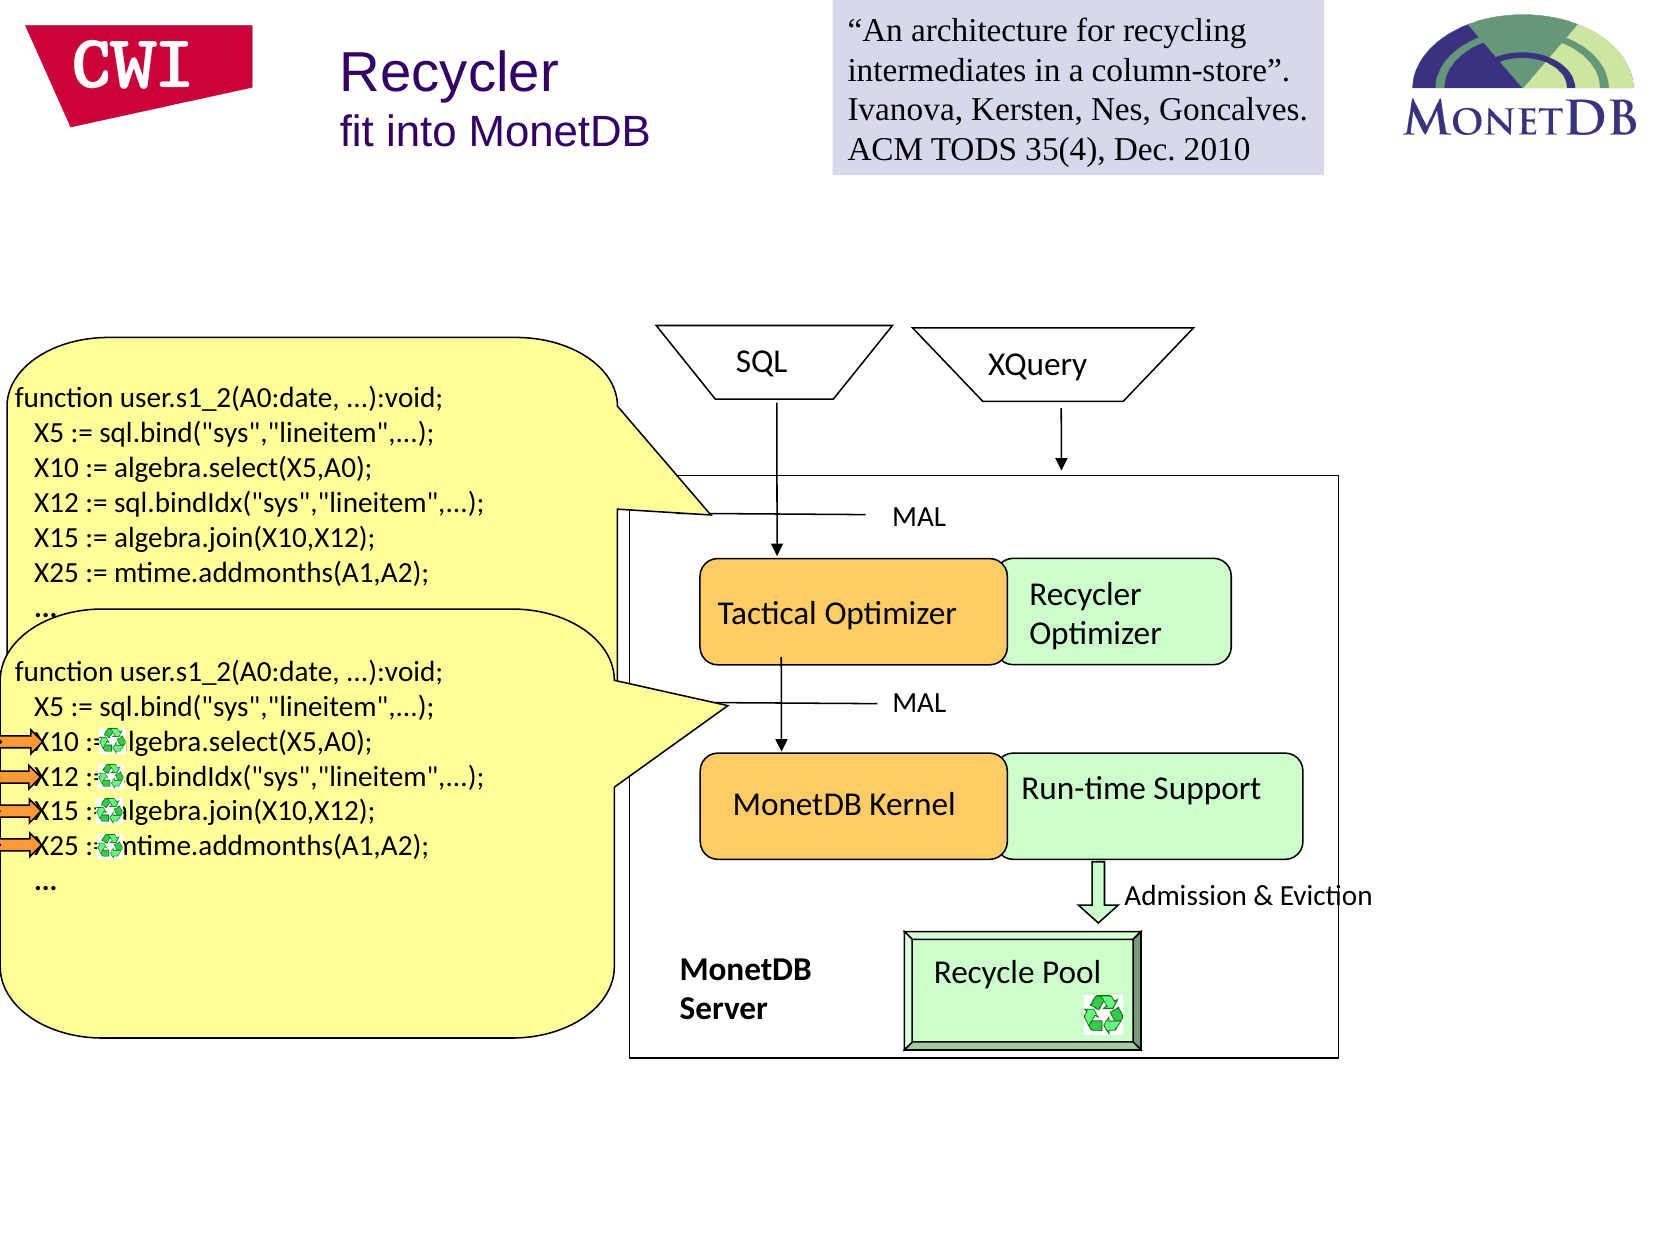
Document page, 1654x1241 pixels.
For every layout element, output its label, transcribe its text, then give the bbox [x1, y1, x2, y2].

text_box triple store [904, 931, 913, 1050]
text_box Admission & Eviction [1109, 868, 1501, 920]
text_box [700, 753, 1303, 860]
picture [1403, 14, 1636, 135]
text_box [653, 447, 711, 515]
picture [0, 0, 278, 150]
text_box [21, 337, 604, 371]
text_box “An architecture for recycling intermediates in a column-store”. Ivanova, Kersten, Nes, Goncalves. ACM TODS 35(4), Dec. 2010 [832, 0, 1324, 176]
text_box [642, 686, 728, 768]
picture [96, 798, 123, 824]
text_box [906, 931, 1141, 1050]
picture [99, 728, 126, 754]
text_box MAL [877, 676, 996, 727]
text_box Recycle Pool [918, 942, 1141, 999]
text_box [0, 729, 43, 754]
text_box [0, 905, 615, 1039]
text_box Recycler Optimizer [1014, 563, 1219, 660]
text_box Run-time Support [1006, 758, 1303, 814]
text_box MonetDB Kernel [717, 774, 1026, 831]
text_box [699, 558, 1232, 665]
picture [98, 764, 124, 790]
text_box function user.s1_2(A0:date, ...):void; X5 := sql.bind("sys","lineitem",...); X10 := algebra.select(X5,A0); X12 := sql.bindIdx("sys","lineitem",...); X15 := algebra.join(X10,X12); X25 := mtime.addmonths(A1,A2); ... [0, 371, 653, 632]
text_box MonetDB Server [664, 938, 894, 1035]
text_box Recycler fit into MonetDB [324, 0, 832, 163]
text_box [0, 799, 42, 823]
text_box XQuery [973, 334, 1134, 390]
text_box SQL [721, 331, 828, 388]
text_box MAL [877, 489, 996, 540]
text_box Tactical Optimizer [702, 584, 1005, 640]
text_box [7, 609, 618, 644]
text_box [0, 833, 42, 857]
text_box [0, 765, 41, 789]
text_box function user.s1_2(A0:date, ...):void; X5 := sql.bind("sys","lineitem",...); X10 := algebra.select(X5,A0); X12 := sql.bindIdx("sys","lineitem",...); X15 := algebra.join(X10,X12); X25 := mtime.addmonths(A1,A2); ... [0, 644, 642, 905]
text_box [1078, 861, 1109, 923]
picture [97, 834, 123, 859]
picture [1083, 995, 1123, 1035]
